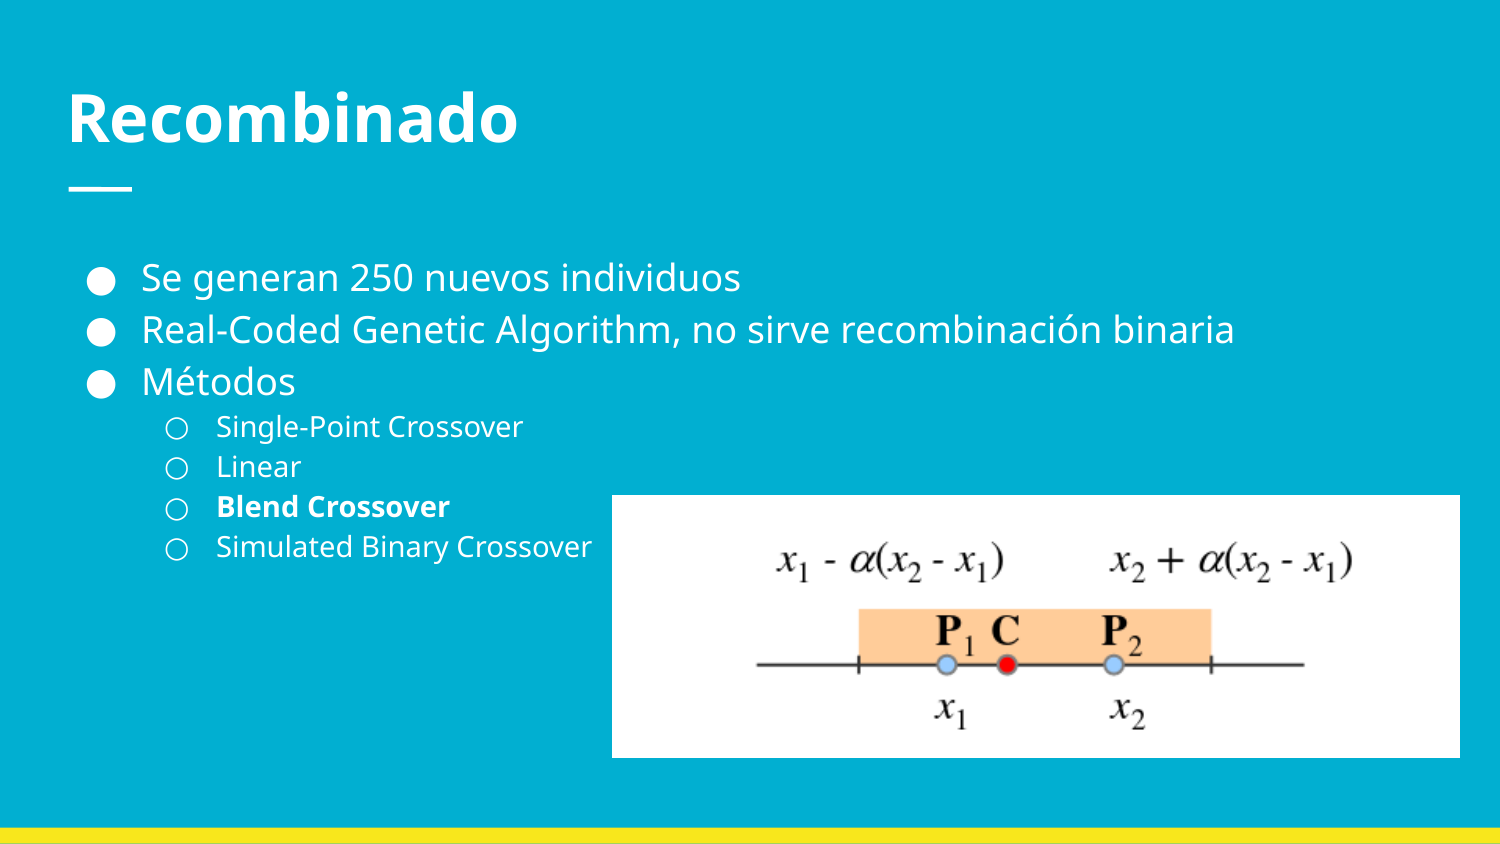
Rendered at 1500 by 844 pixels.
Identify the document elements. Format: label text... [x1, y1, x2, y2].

title Recombinado [51, 61, 1449, 167]
list Se generan 250 nuevos individuos Real-Coded Genetic Algorithm, no sirve recombinación binaria Métodos Single-Point Crossover Linear Blend Crossover Simulated Binary Crossover [51, 232, 1449, 750]
picture [612, 495, 1460, 758]
